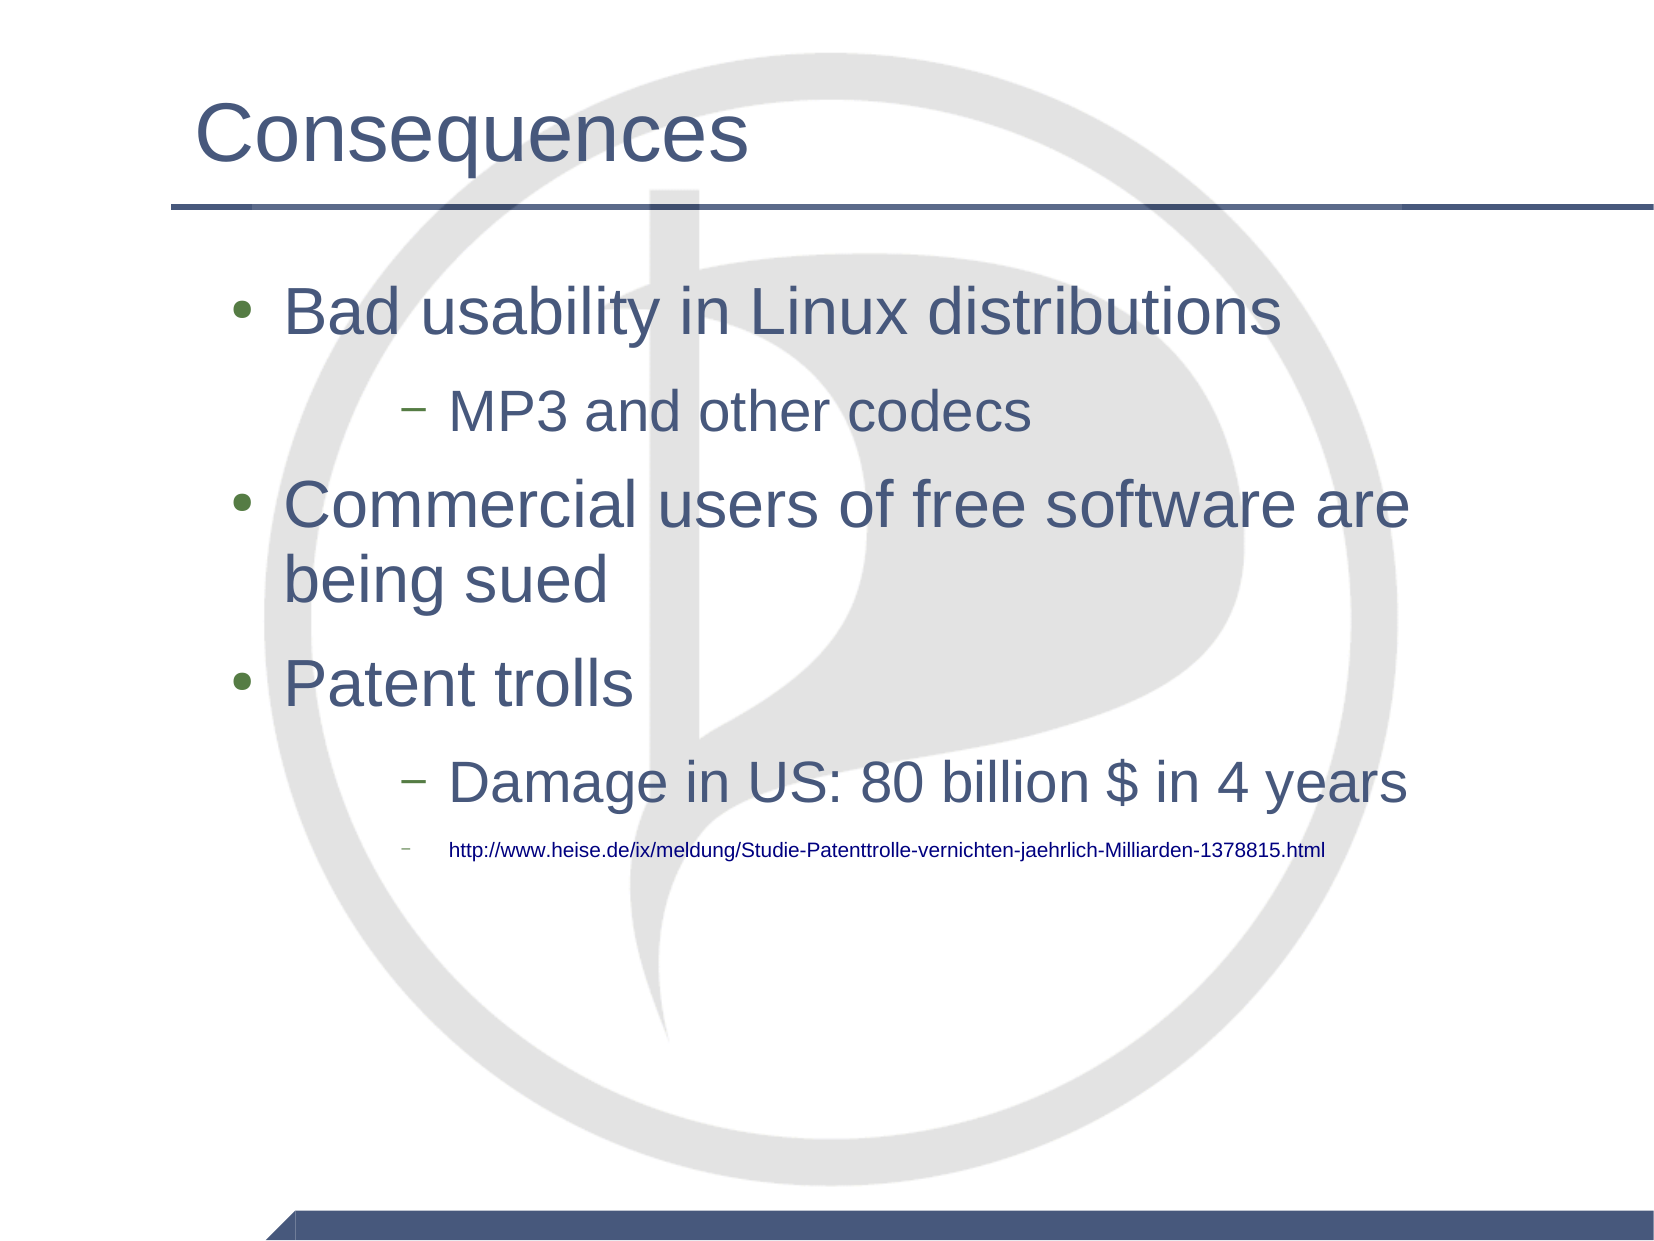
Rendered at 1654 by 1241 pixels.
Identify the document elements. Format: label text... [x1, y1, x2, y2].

title Consequences [194, 29, 1530, 237]
list Bad usability in Linux distributions MP3 and other codecs Commercial users of free software are being sued Patent trolls Damage in US: 80 billion $ in 4 years http://www.heise.de/ix/meldung/Studie-Patenttrolle-vernichten-jaehrlich-Milliarden-1378815.html [212, 274, 1530, 1093]
